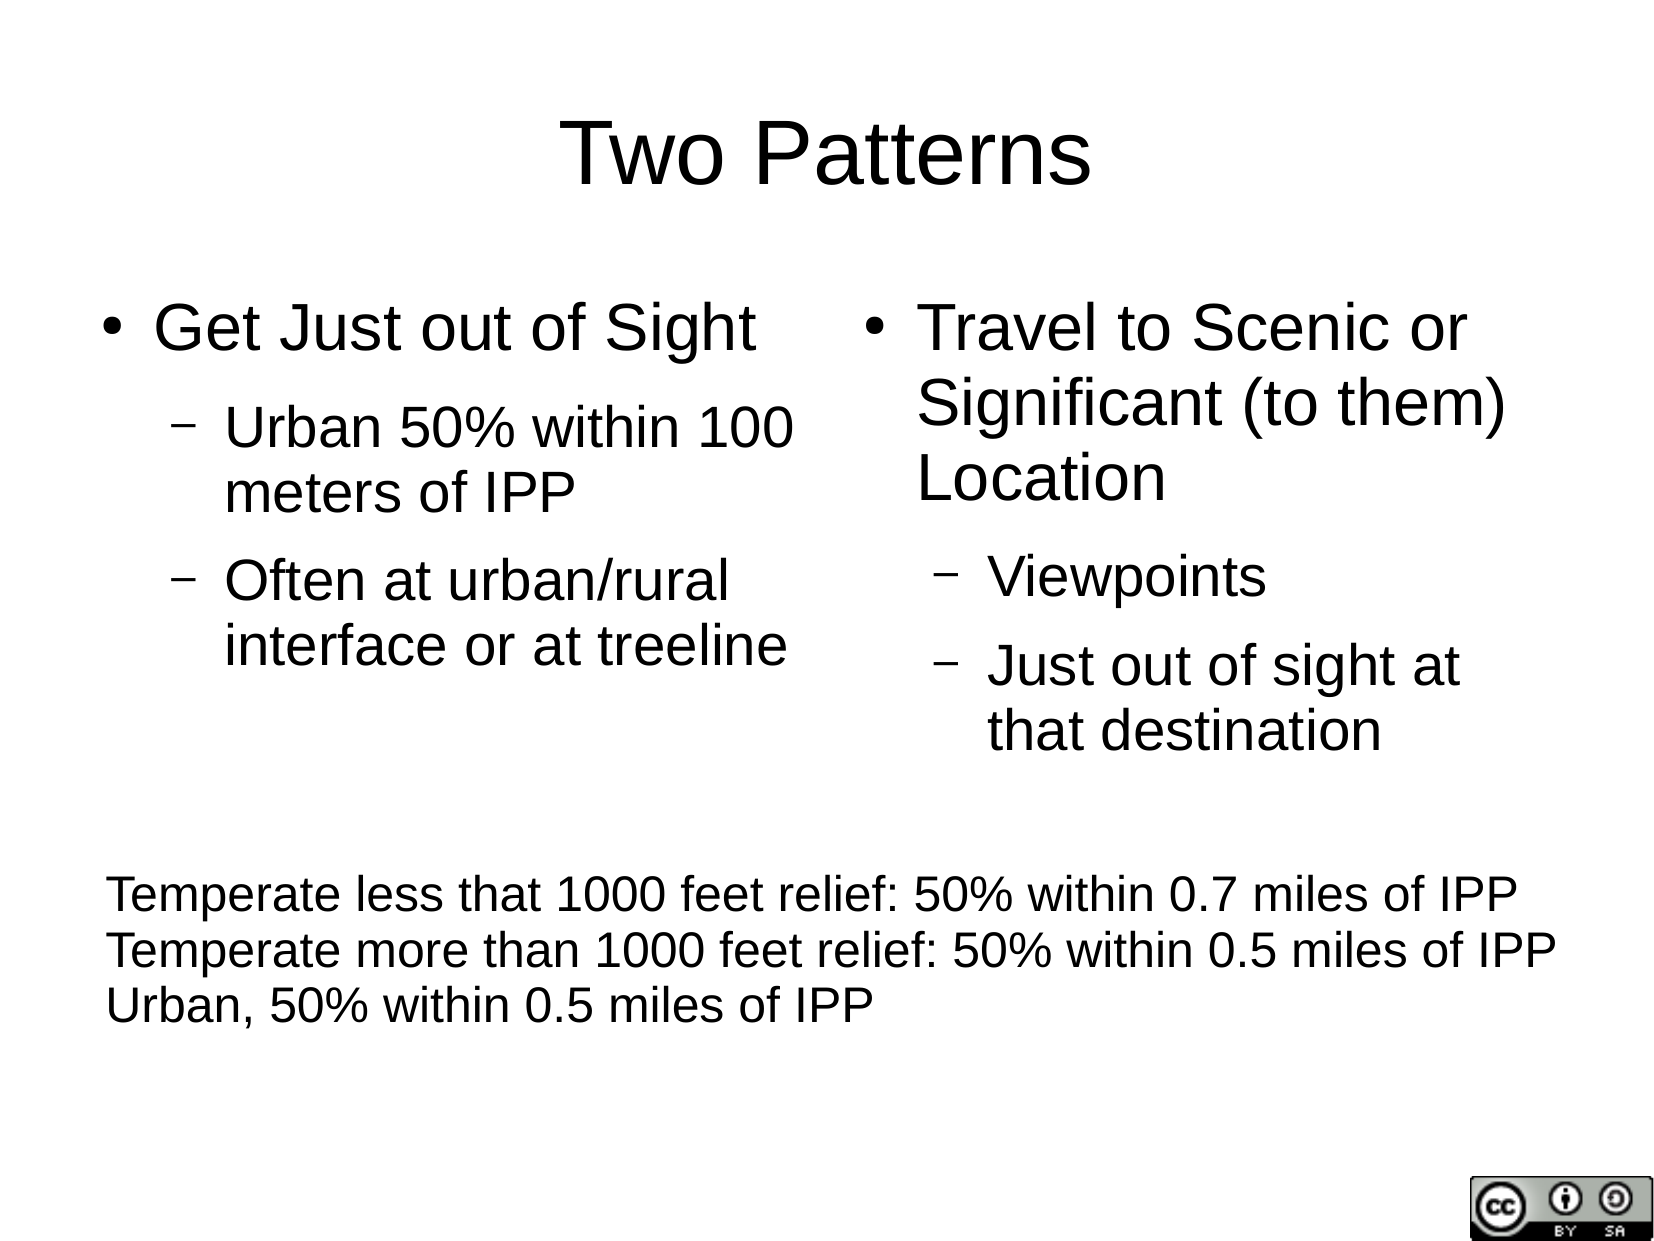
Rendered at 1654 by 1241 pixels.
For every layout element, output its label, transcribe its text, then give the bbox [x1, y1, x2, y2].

list Get Just out of Sight Urban 50% within 100 meters of IPP Often at urban/rural interface or at treeline [82, 290, 809, 1010]
list Travel to Scenic or Significant (to them) Location Viewpoints Just out of sight at that destination [845, 290, 1572, 858]
title Two Patterns [82, 49, 1571, 257]
picture [1470, 1176, 1654, 1241]
text_box Temperate less that 1000 feet relief: 50% within 0.7 miles of IPP Temperate more than 1000 feet relief: 50% within 0.5 miles of IPP Urban, 50% within 0.5 miles of IPP [90, 858, 1577, 1041]
